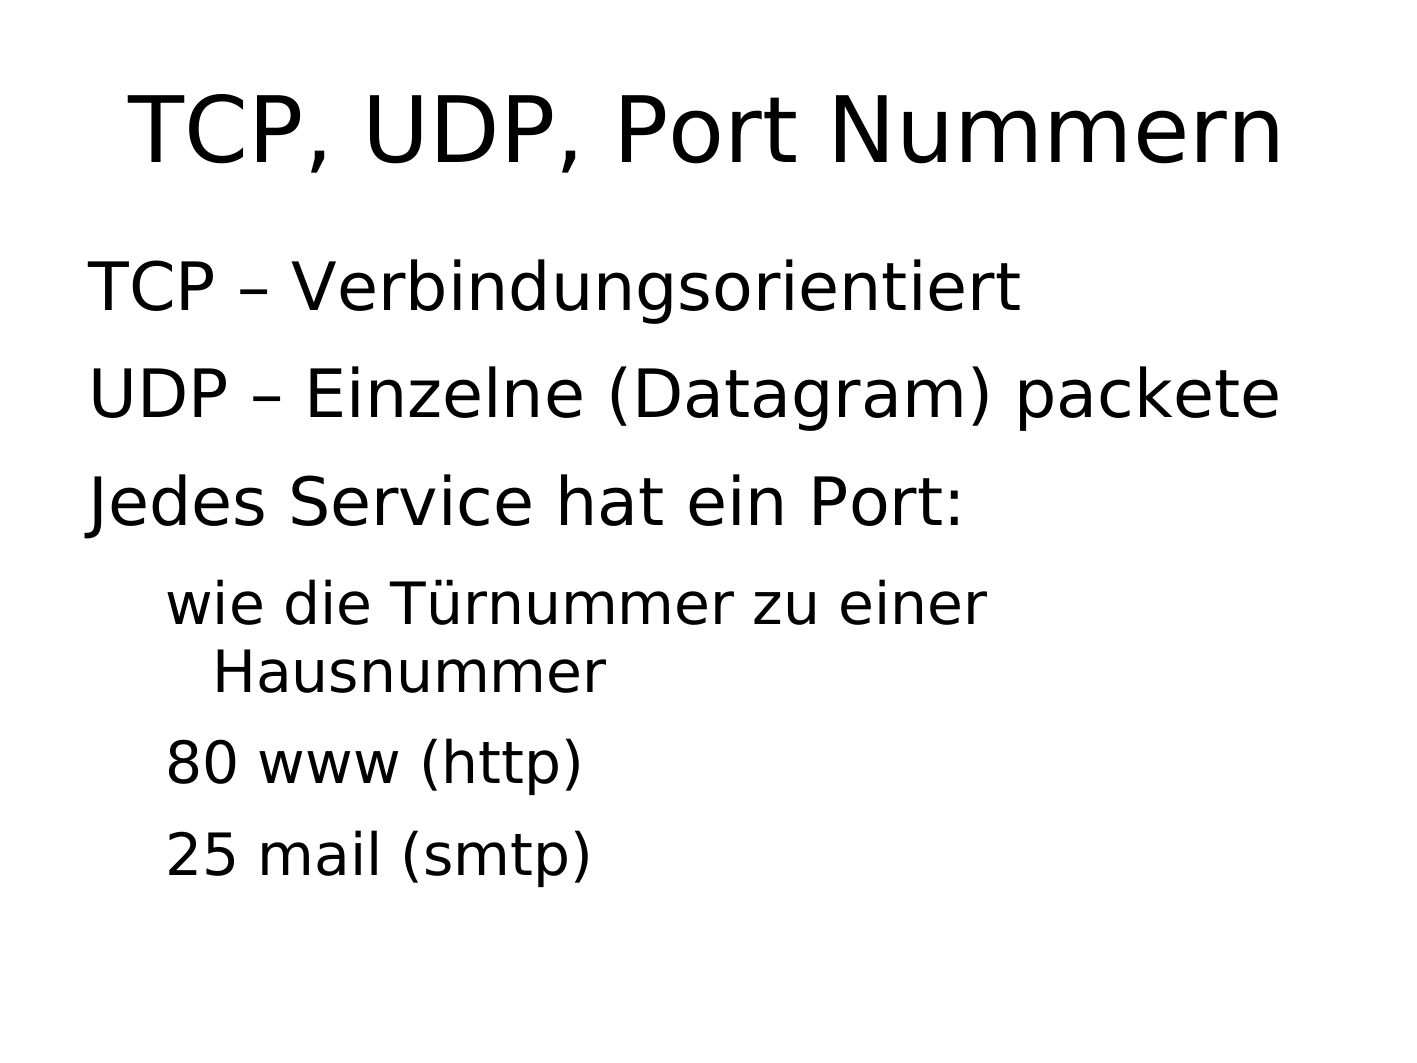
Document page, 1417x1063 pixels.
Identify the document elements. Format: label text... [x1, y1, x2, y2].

title TCP, UDP, Port Nummern [70, 49, 1346, 213]
list TCP – Verbindungsorientiert UDP – Einzelne (Datagram) packete Jedes Service hat ein Port: wie die Türnummer zu einer Hausnummer 80 www (http) 25 mail (smtp) [70, 248, 1346, 936]
